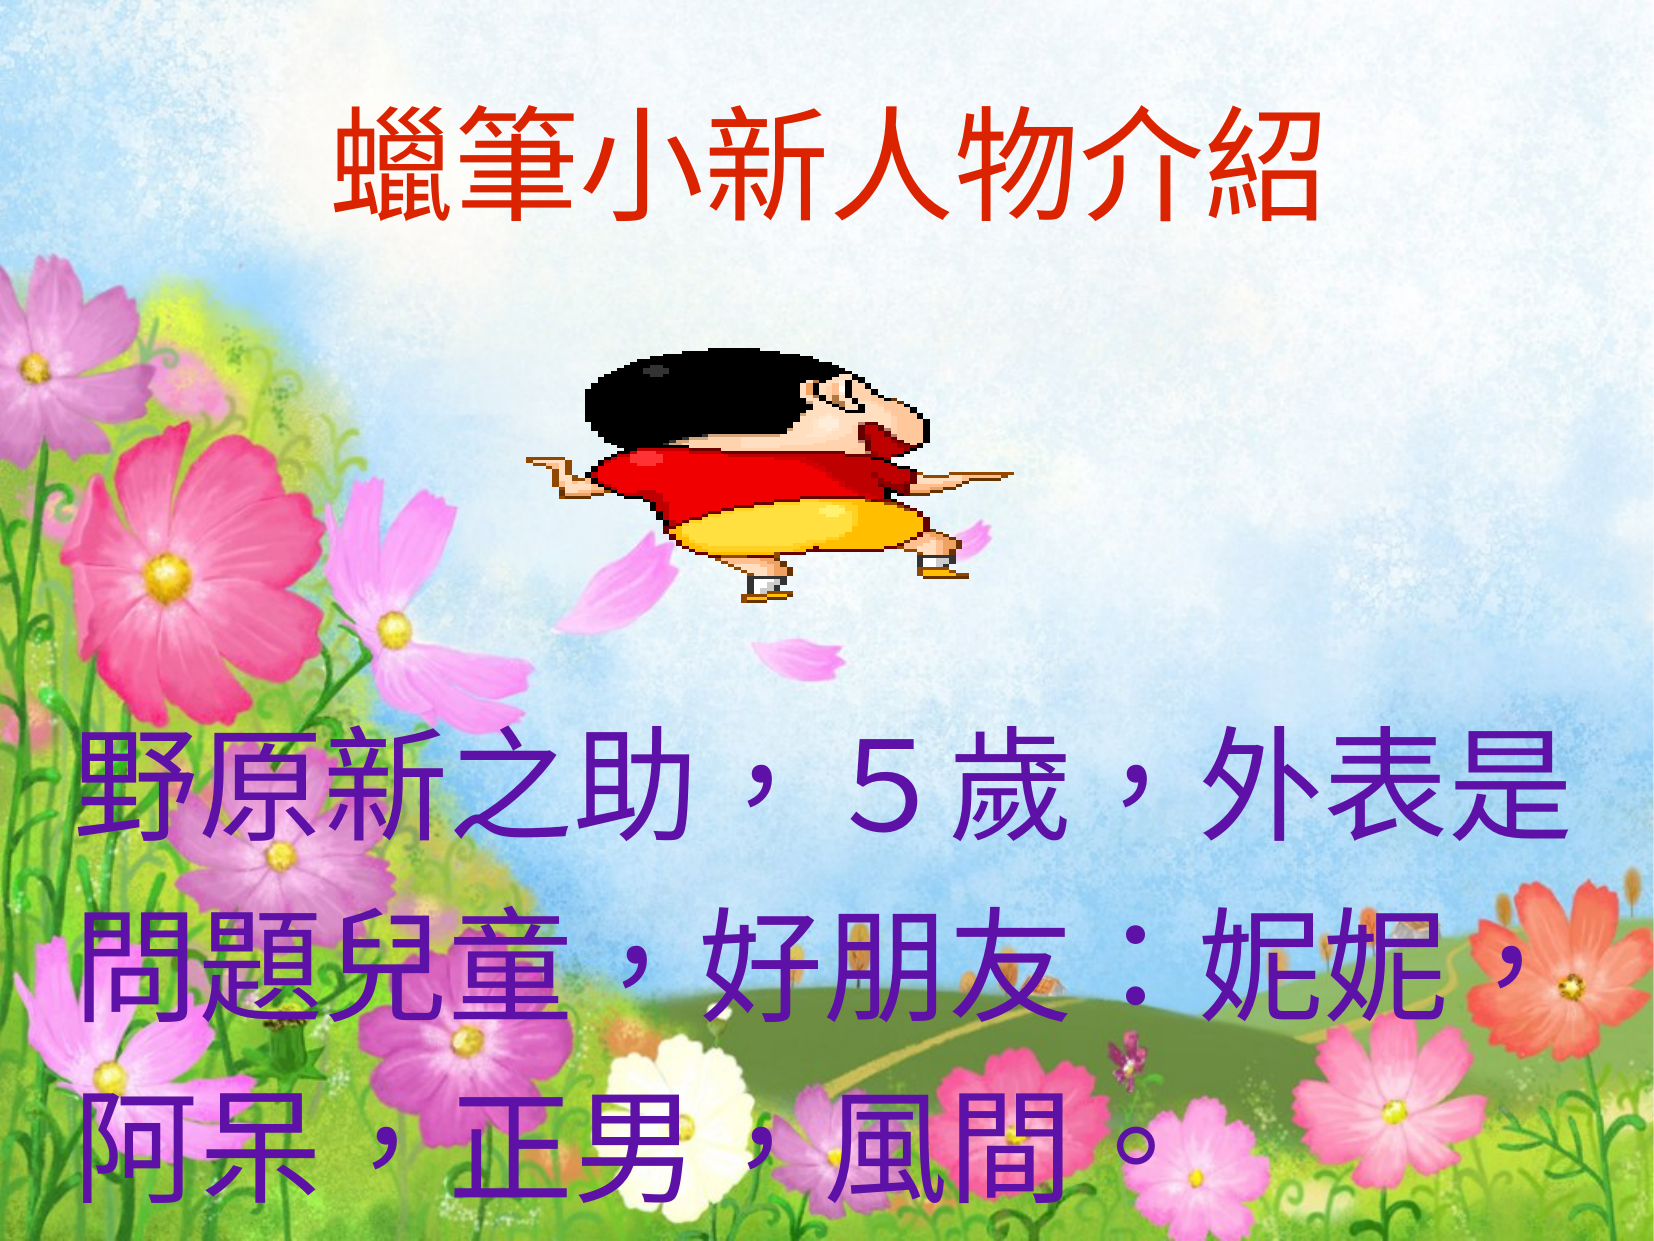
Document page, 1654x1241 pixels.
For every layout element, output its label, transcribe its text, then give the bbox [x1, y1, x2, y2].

text_box 野原新之助，５歲，外表是問題兒童，好朋友：妮妮，阿呆，正男，風間。 [59, 679, 1625, 1093]
text_box 蠟筆小新人物介紹 [206, 59, 1565, 211]
picture [0, 0, 1654, 1241]
